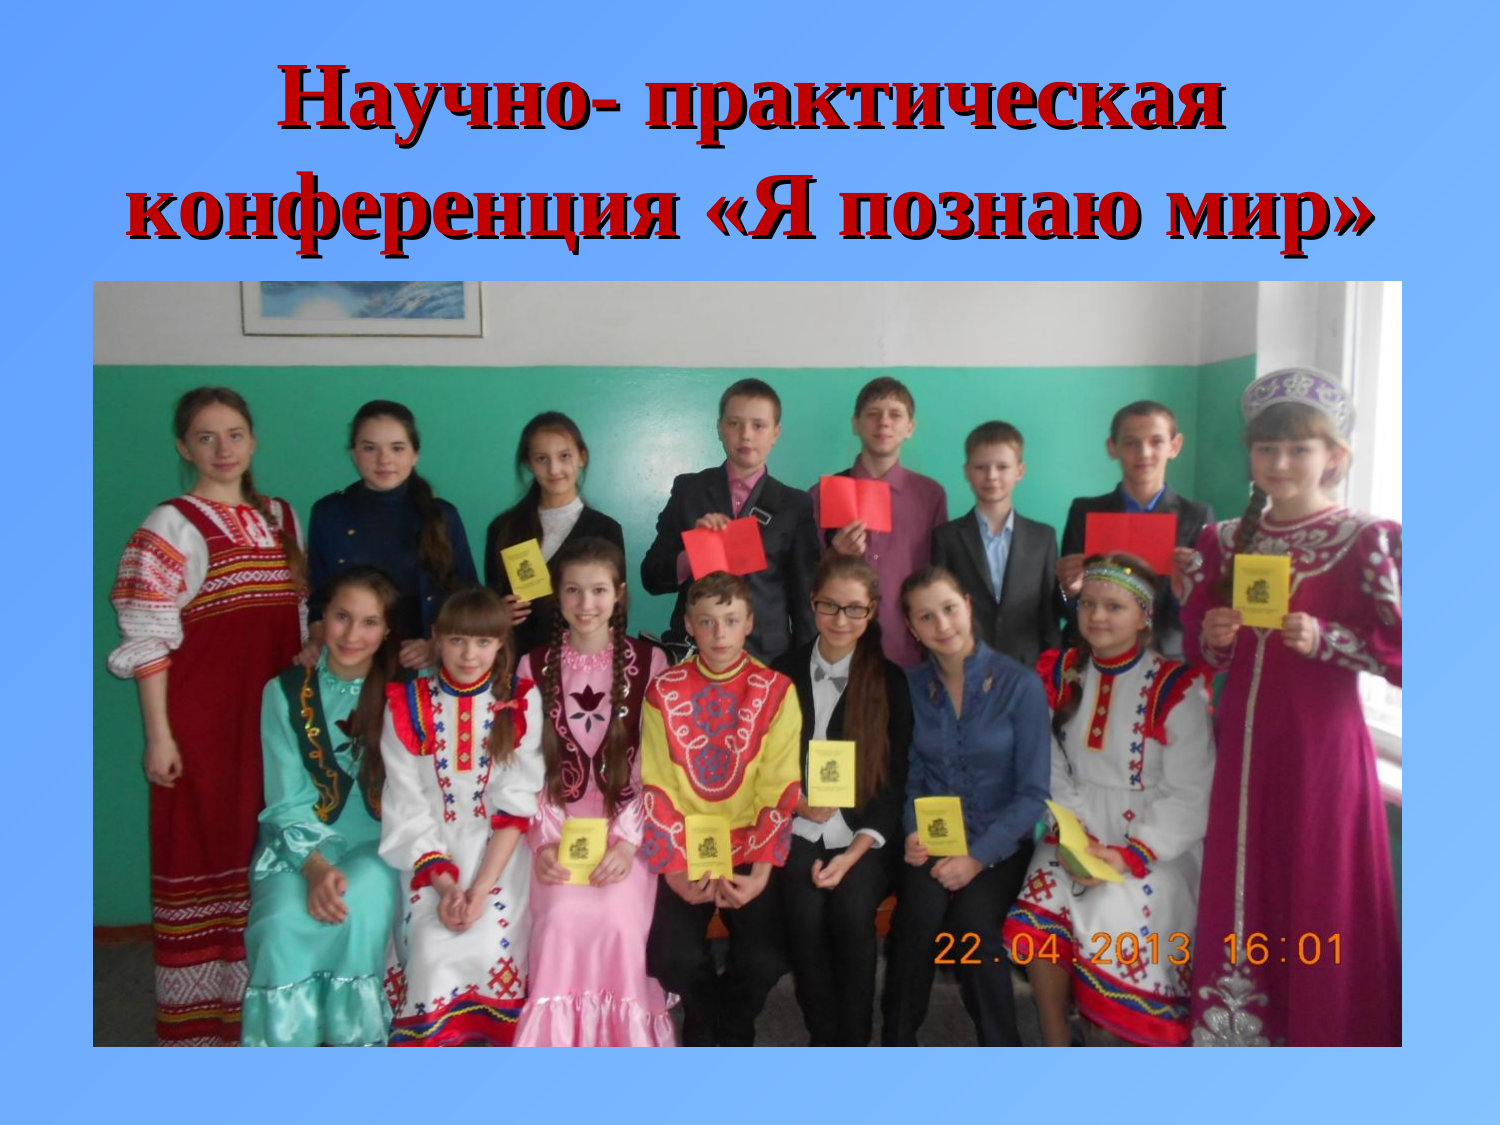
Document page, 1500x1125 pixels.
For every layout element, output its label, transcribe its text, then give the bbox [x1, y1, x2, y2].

picture [93, 281, 1402, 1047]
title Научно- практическая конференция «Я познаю мир» [96, 23, 1407, 265]
